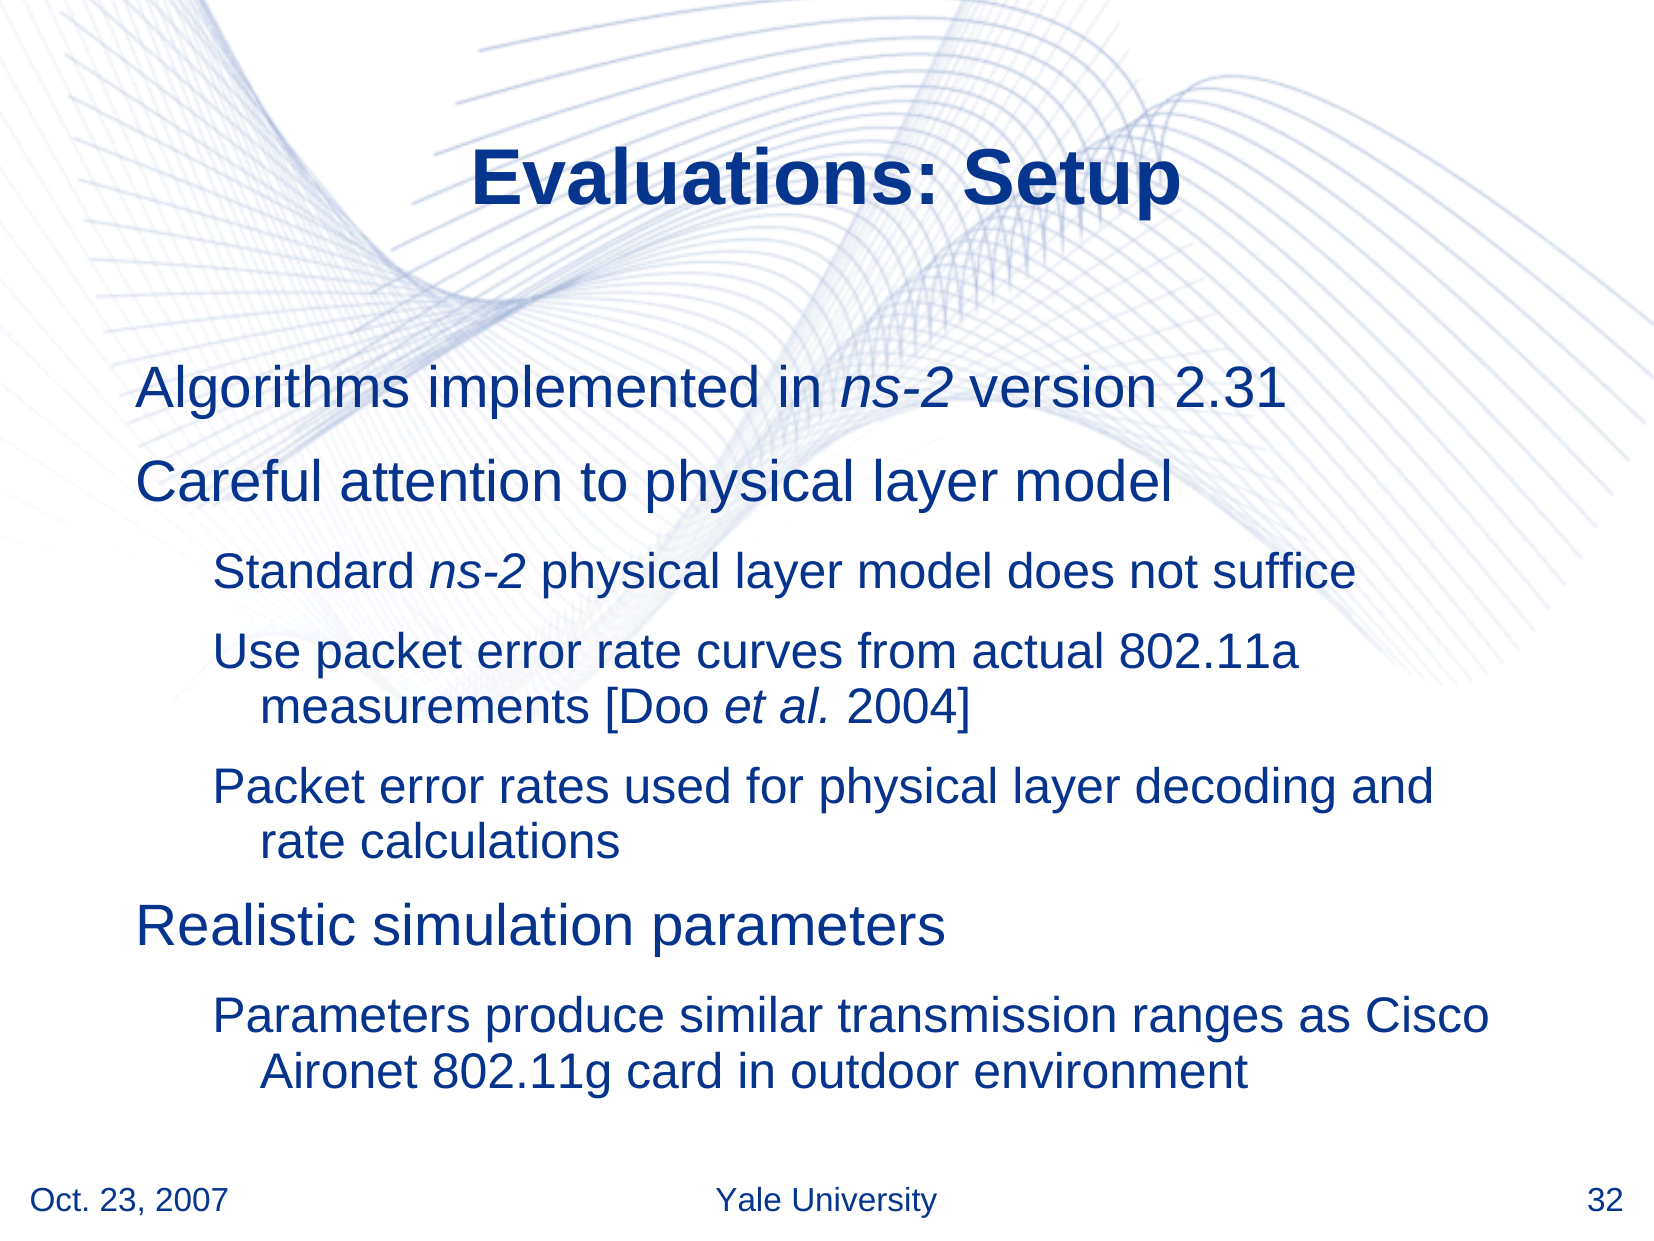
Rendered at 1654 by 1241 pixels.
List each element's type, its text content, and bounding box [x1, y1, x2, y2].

picture [0, 0, 1654, 1241]
title Evaluations: Setup [118, 66, 1536, 288]
list Algorithms implemented in ns-2 version 2.31 Careful attention to physical layer model Standard ns-2 physical layer model does not suffice Use packet error rate curves from actual 802.11a measurements [Doo et al. 2004] Packet error rates used for physical layer decoding and rate calculations Realistic simulation parameters Parameters produce similar transmission ranges as Cisco Aironet 802.11g card in outdoor environment [118, 354, 1536, 1108]
